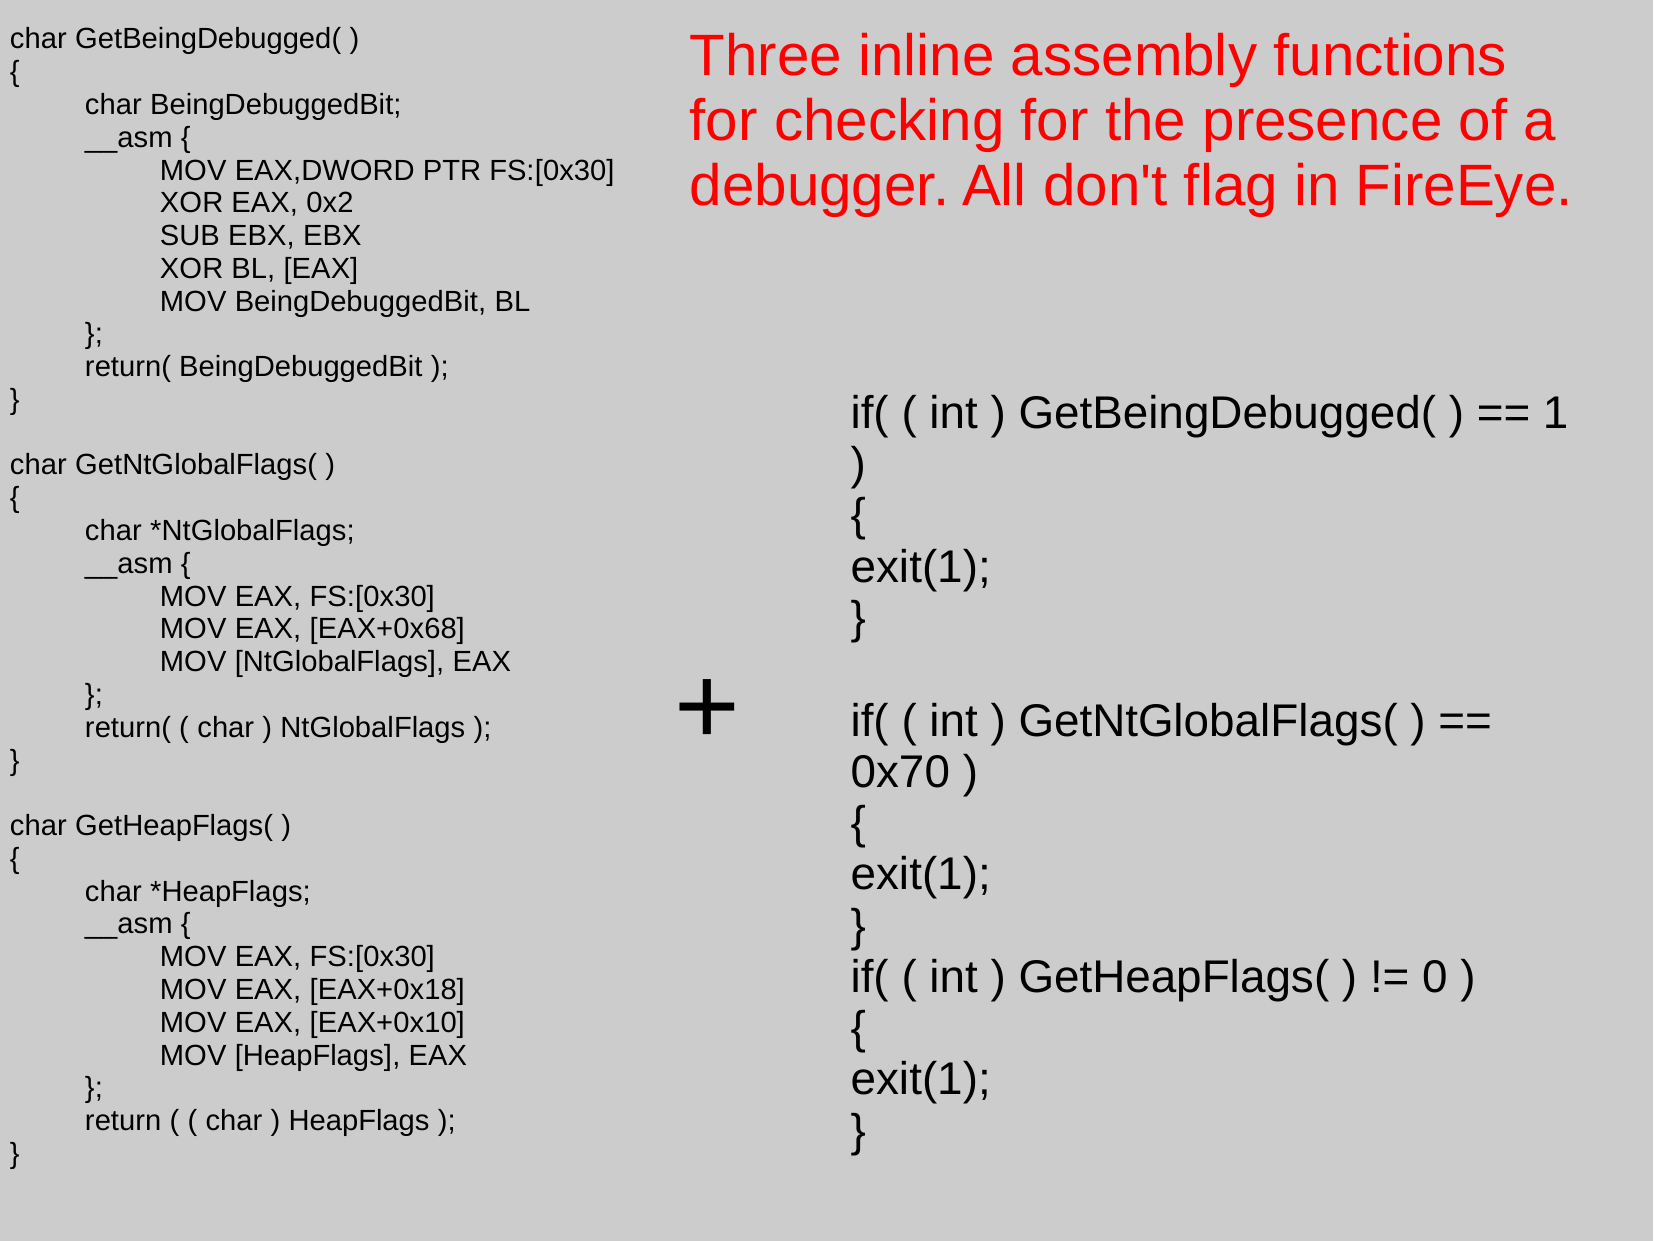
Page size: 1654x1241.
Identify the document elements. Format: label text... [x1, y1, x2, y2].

text_box Three inline assembly functions for checking for the presence of a debugger. All don't flag in FireEye. [675, 15, 1606, 466]
text_box if( ( int ) GetBeingDebugged( ) == 1 ) { exit(1); } if( ( int ) GetNtGlobalFlags( ) == 0x70 ) { exit(1); } if( ( int ) GetHeapFlags( ) != 0 ) { exit(1); } [835, 466, 1586, 1164]
text_box char GetBeingDebugged( ) { char BeingDebuggedBit; __asm { MOV EAX,DWORD PTR FS:[0x30] XOR EAX, 0x2 SUB EBX, EBX XOR BL, [EAX] MOV BeingDebuggedBit, BL }; return( BeingDebuggedBit ); } char GetNtGlobalFlags( ) { char *NtGlobalFlags; __asm { MOV EAX, FS:[0x30] MOV EAX, [EAX+0x68] MOV [NtGlobalFlags], EAX }; return( ( char ) NtGlobalFlags ); } char GetHeapFlags( ) { char *HeapFlags; __asm { MOV EAX, FS:[0x30] MOV EAX, [EAX+0x18] MOV EAX, [EAX+0x10] MOV [HeapFlags], EAX }; return ( ( char ) HeapFlags ); } [0, 15, 631, 1210]
text_box + [660, 635, 781, 776]
